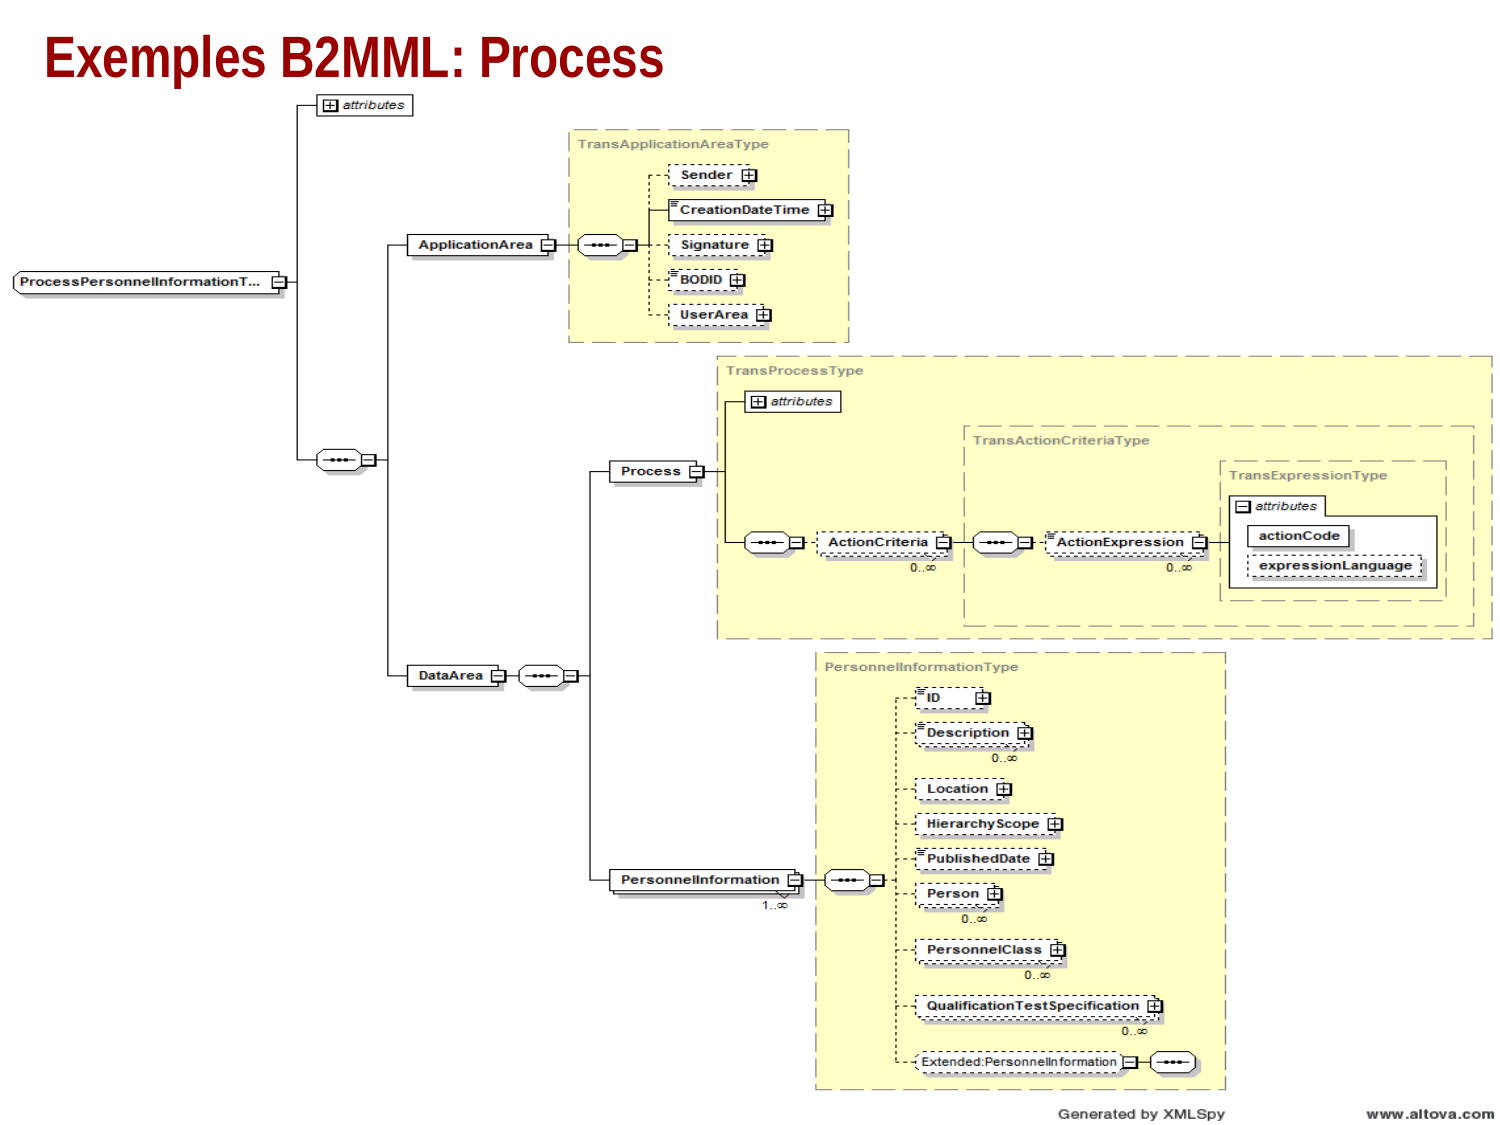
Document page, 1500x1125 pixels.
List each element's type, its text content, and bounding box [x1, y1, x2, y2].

picture [0, 89, 1500, 1122]
title Exemples B2MML: Process [29, 12, 1471, 89]
